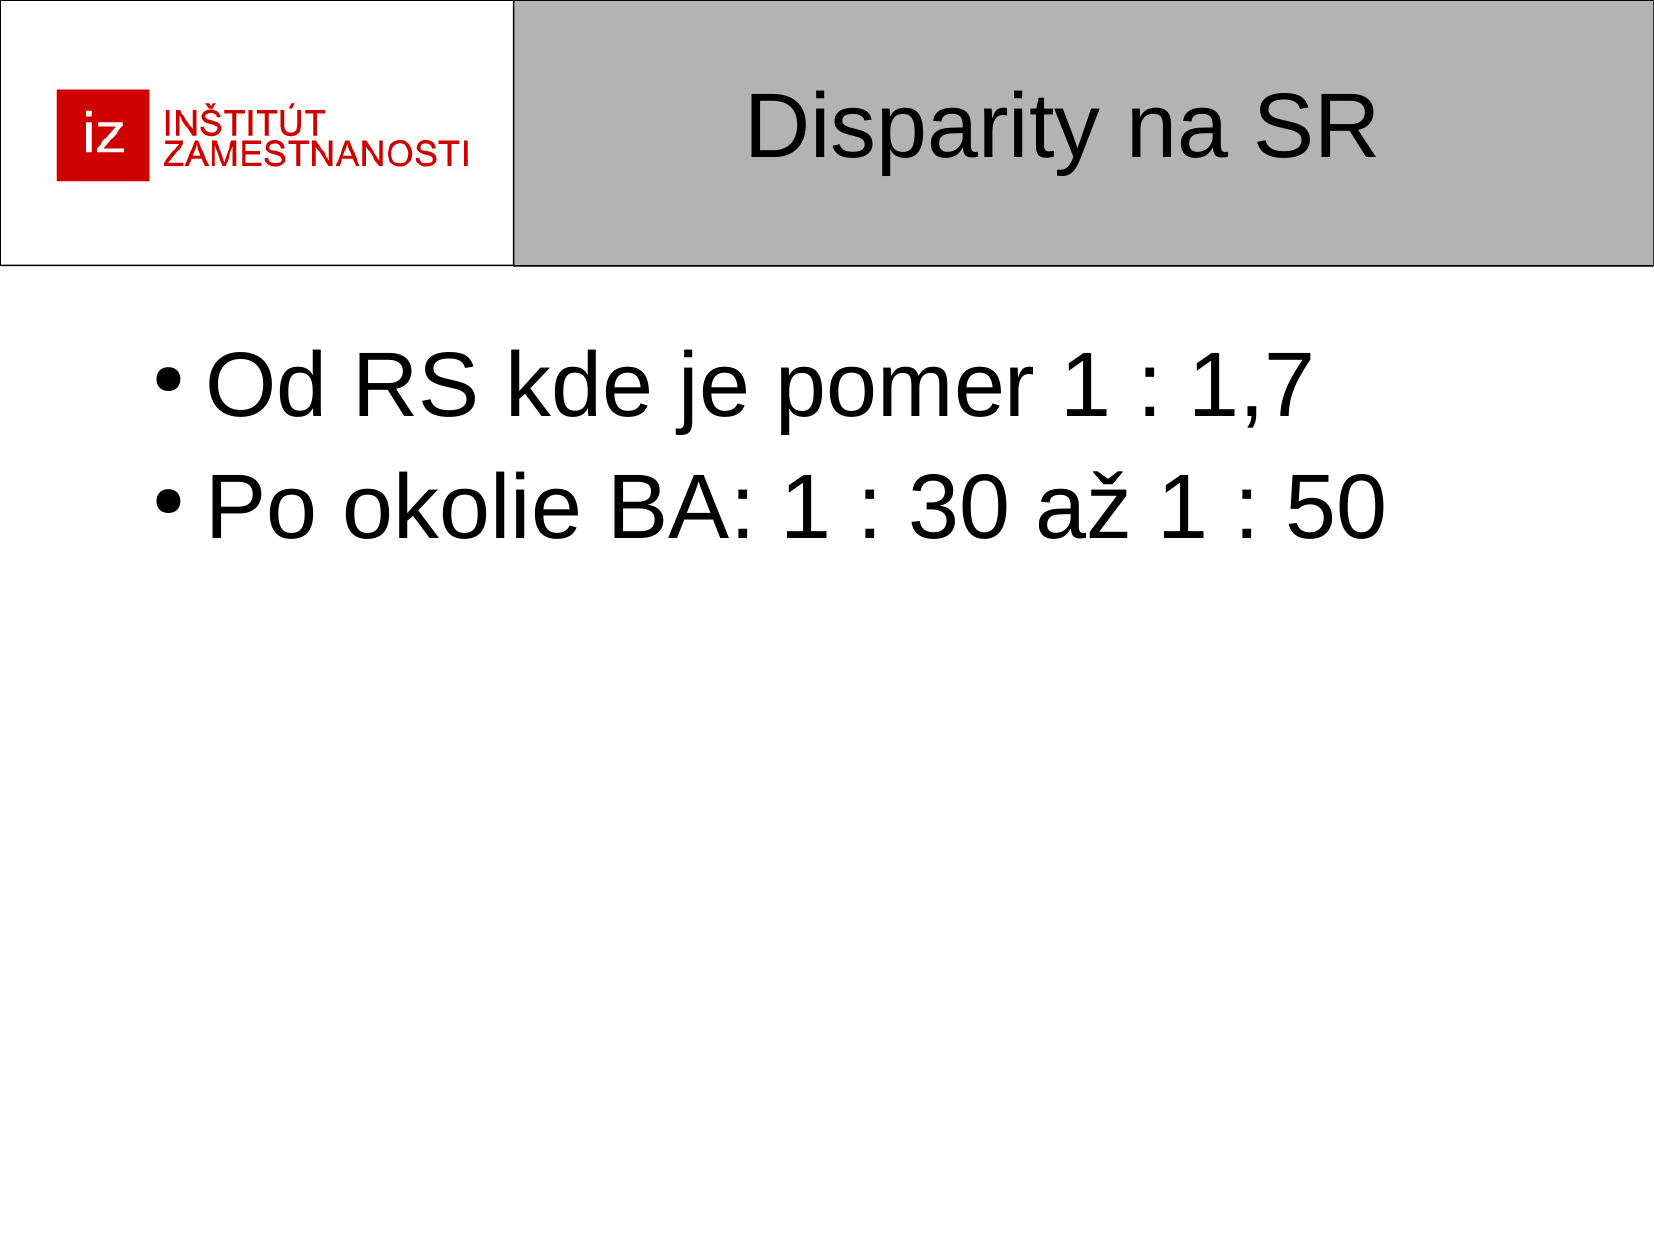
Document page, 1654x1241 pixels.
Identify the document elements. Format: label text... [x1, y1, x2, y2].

picture [5, 8, 512, 257]
list Od RS kde je pomer 1 : 1,7 Po okolie BA: 1 : 30 až 1 : 50 [134, 350, 1516, 1070]
title Disparity na SR [561, 29, 1565, 237]
